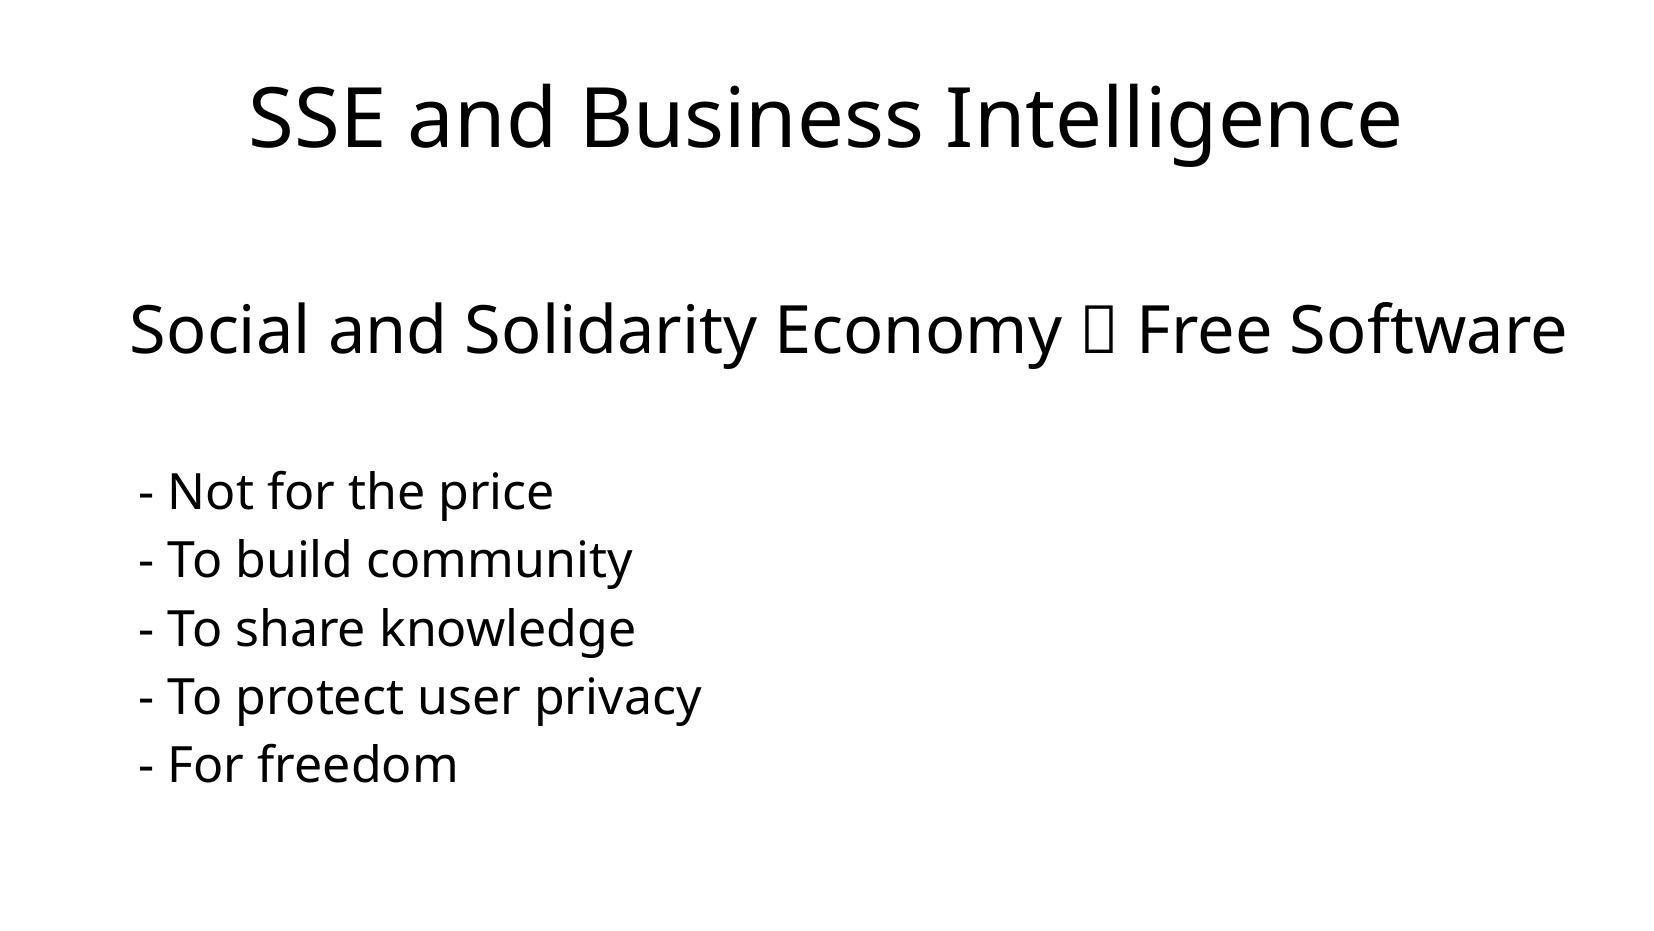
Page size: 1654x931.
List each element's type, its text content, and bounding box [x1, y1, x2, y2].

title SSE and Business Intelligence [82, 37, 1571, 193]
text_box - Not for the price - To build community - To share knowledge - To protect user privacy - For freedom [124, 448, 1099, 805]
list Social and Solidarity Economy 💓 Free Software [59, 282, 1595, 420]
